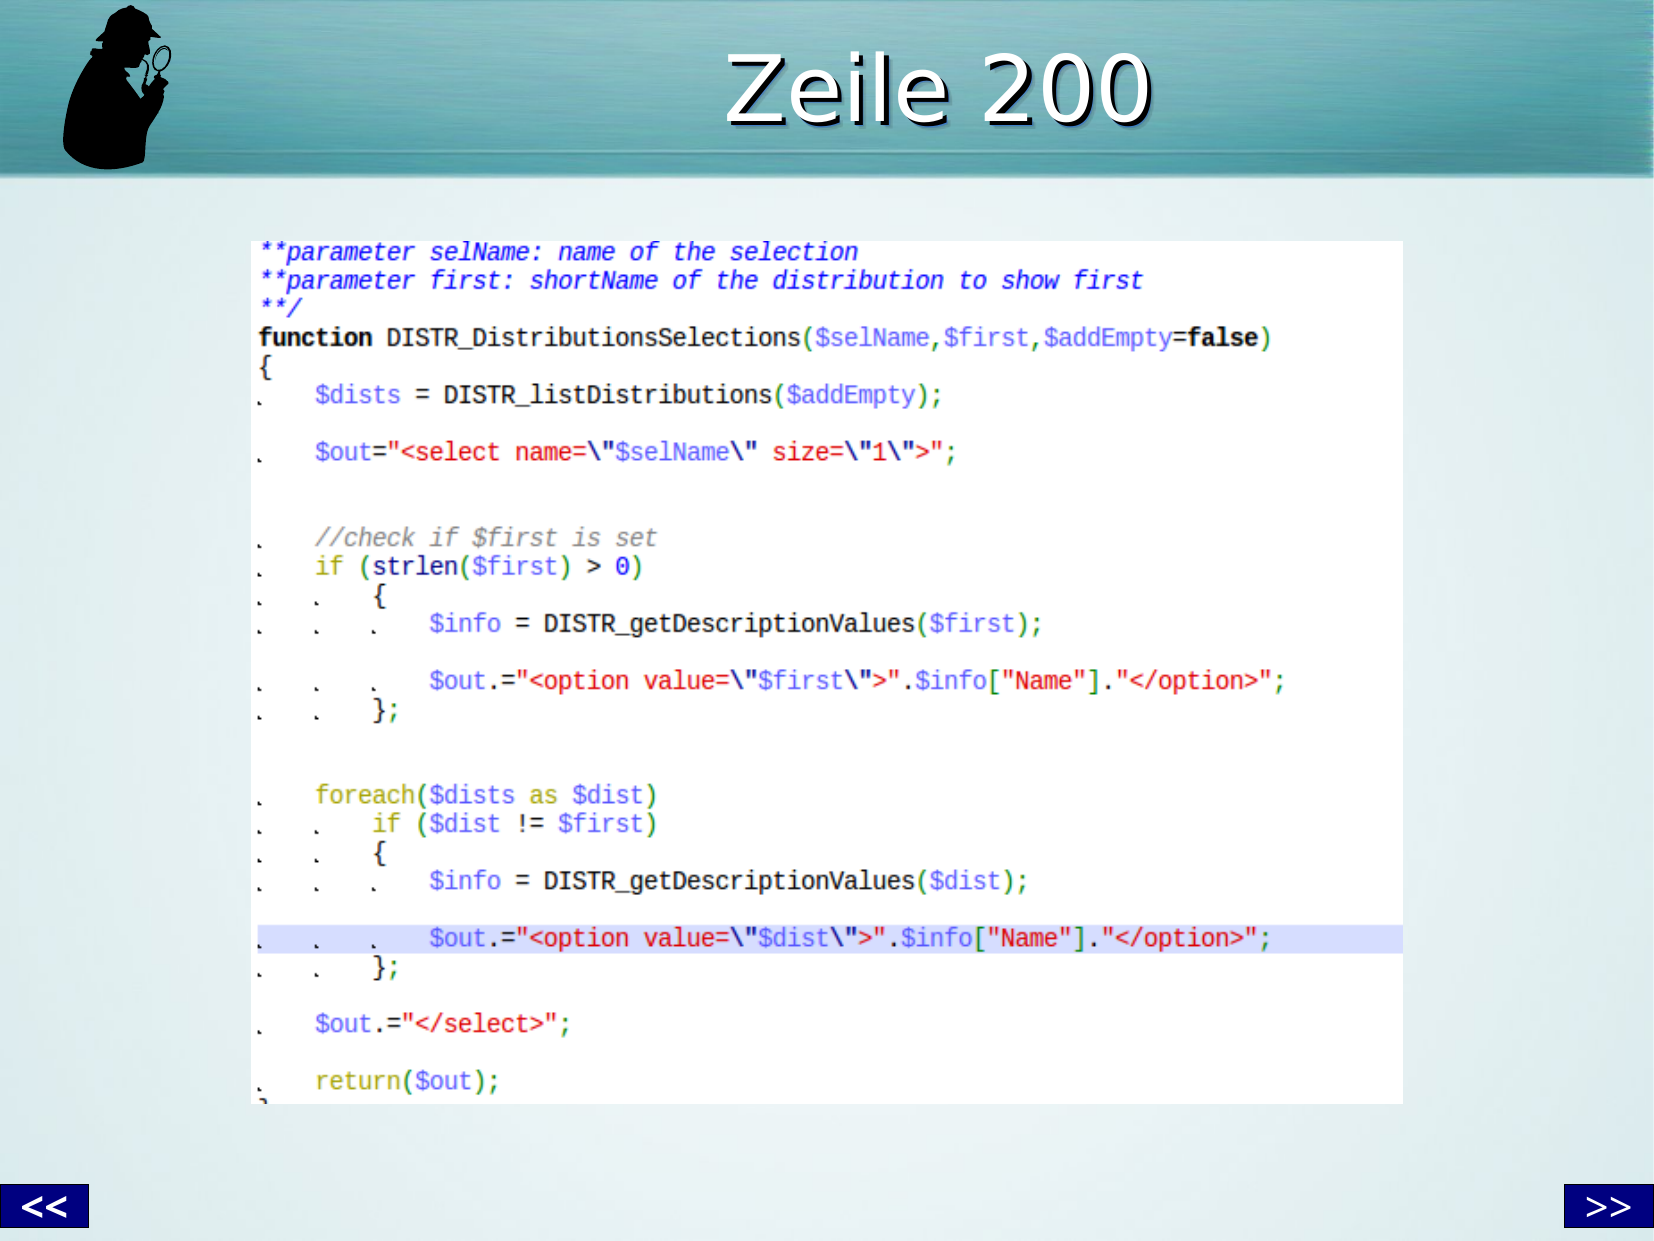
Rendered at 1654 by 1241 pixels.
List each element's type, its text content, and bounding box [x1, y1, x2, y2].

title Zeile 200 [224, 2, 1654, 178]
picture [0, 0, 1654, 1241]
